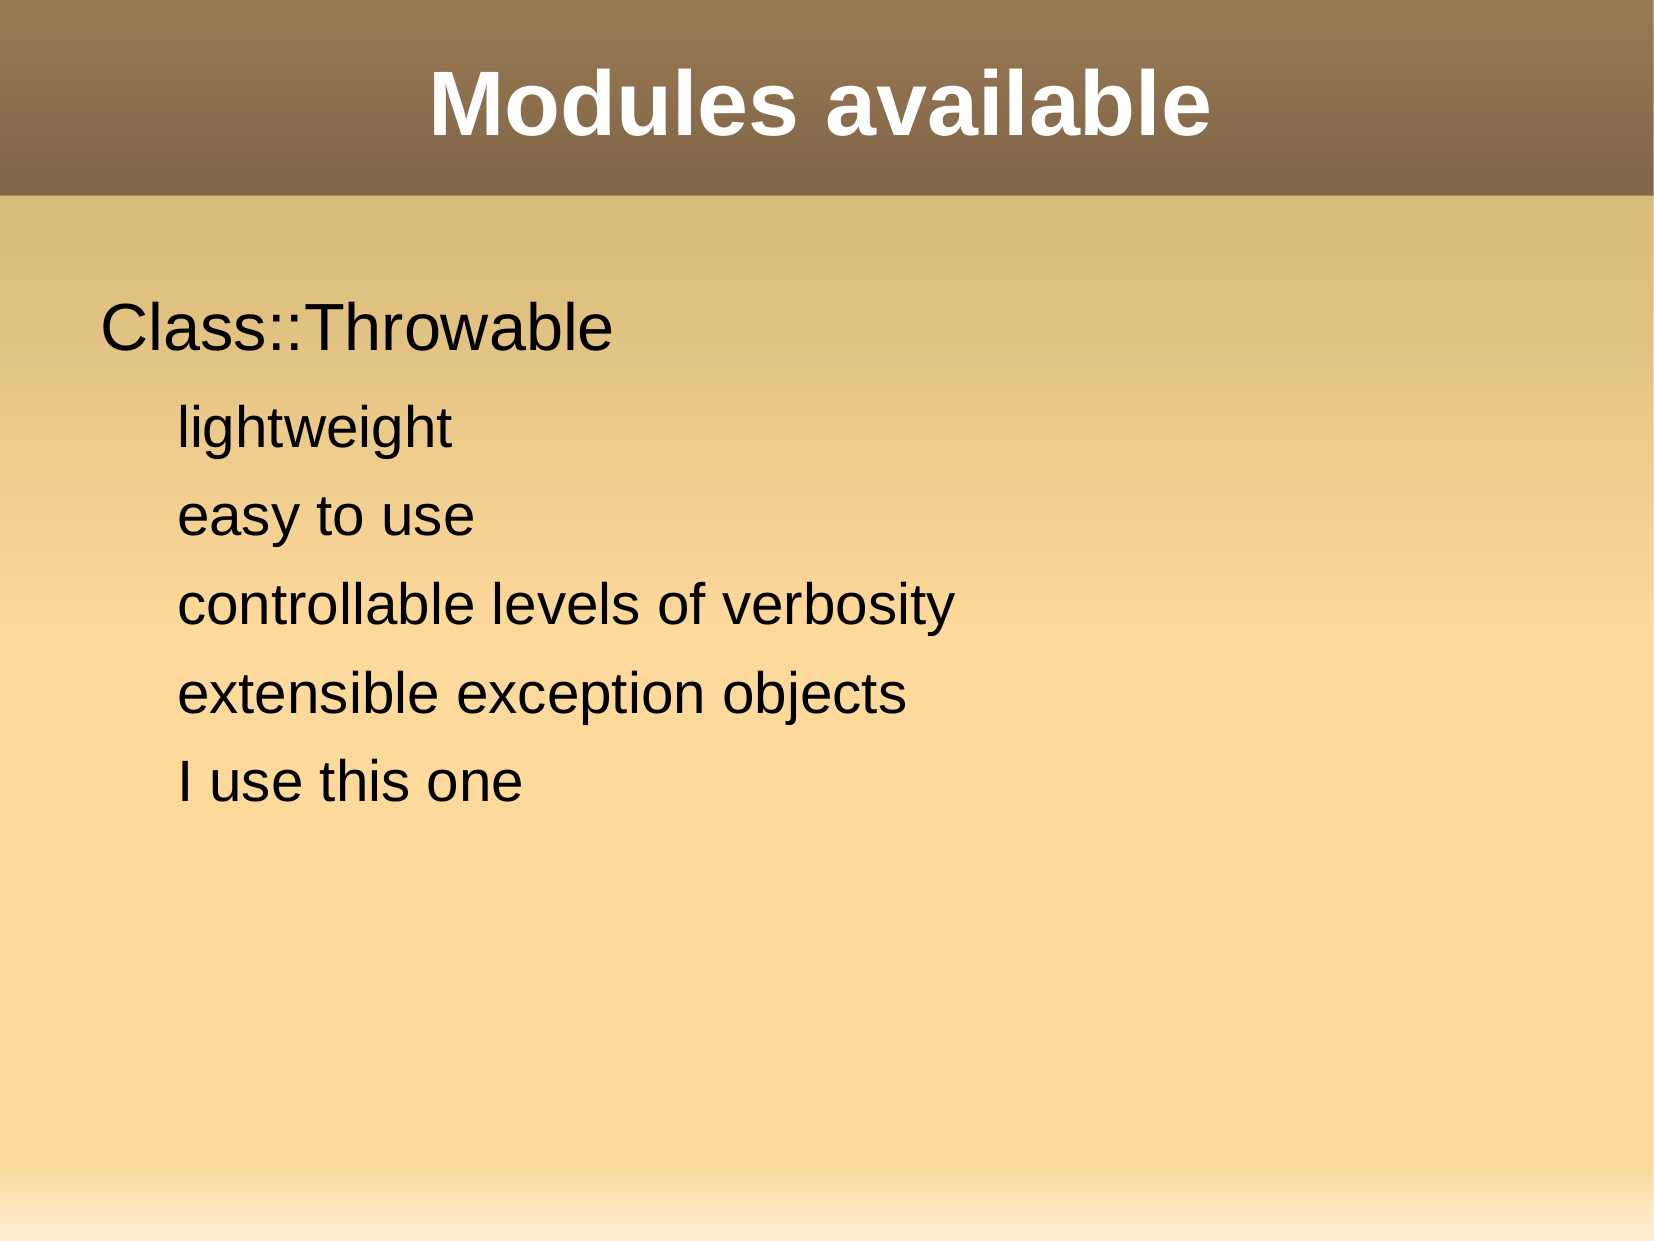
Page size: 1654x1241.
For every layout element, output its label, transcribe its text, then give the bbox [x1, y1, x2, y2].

title Modules available [76, 7, 1565, 200]
list Class::Throwable lightweight easy to use controllable levels of verbosity extensible exception objects I use this one [82, 290, 1571, 1094]
picture [0, 0, 1654, 1241]
